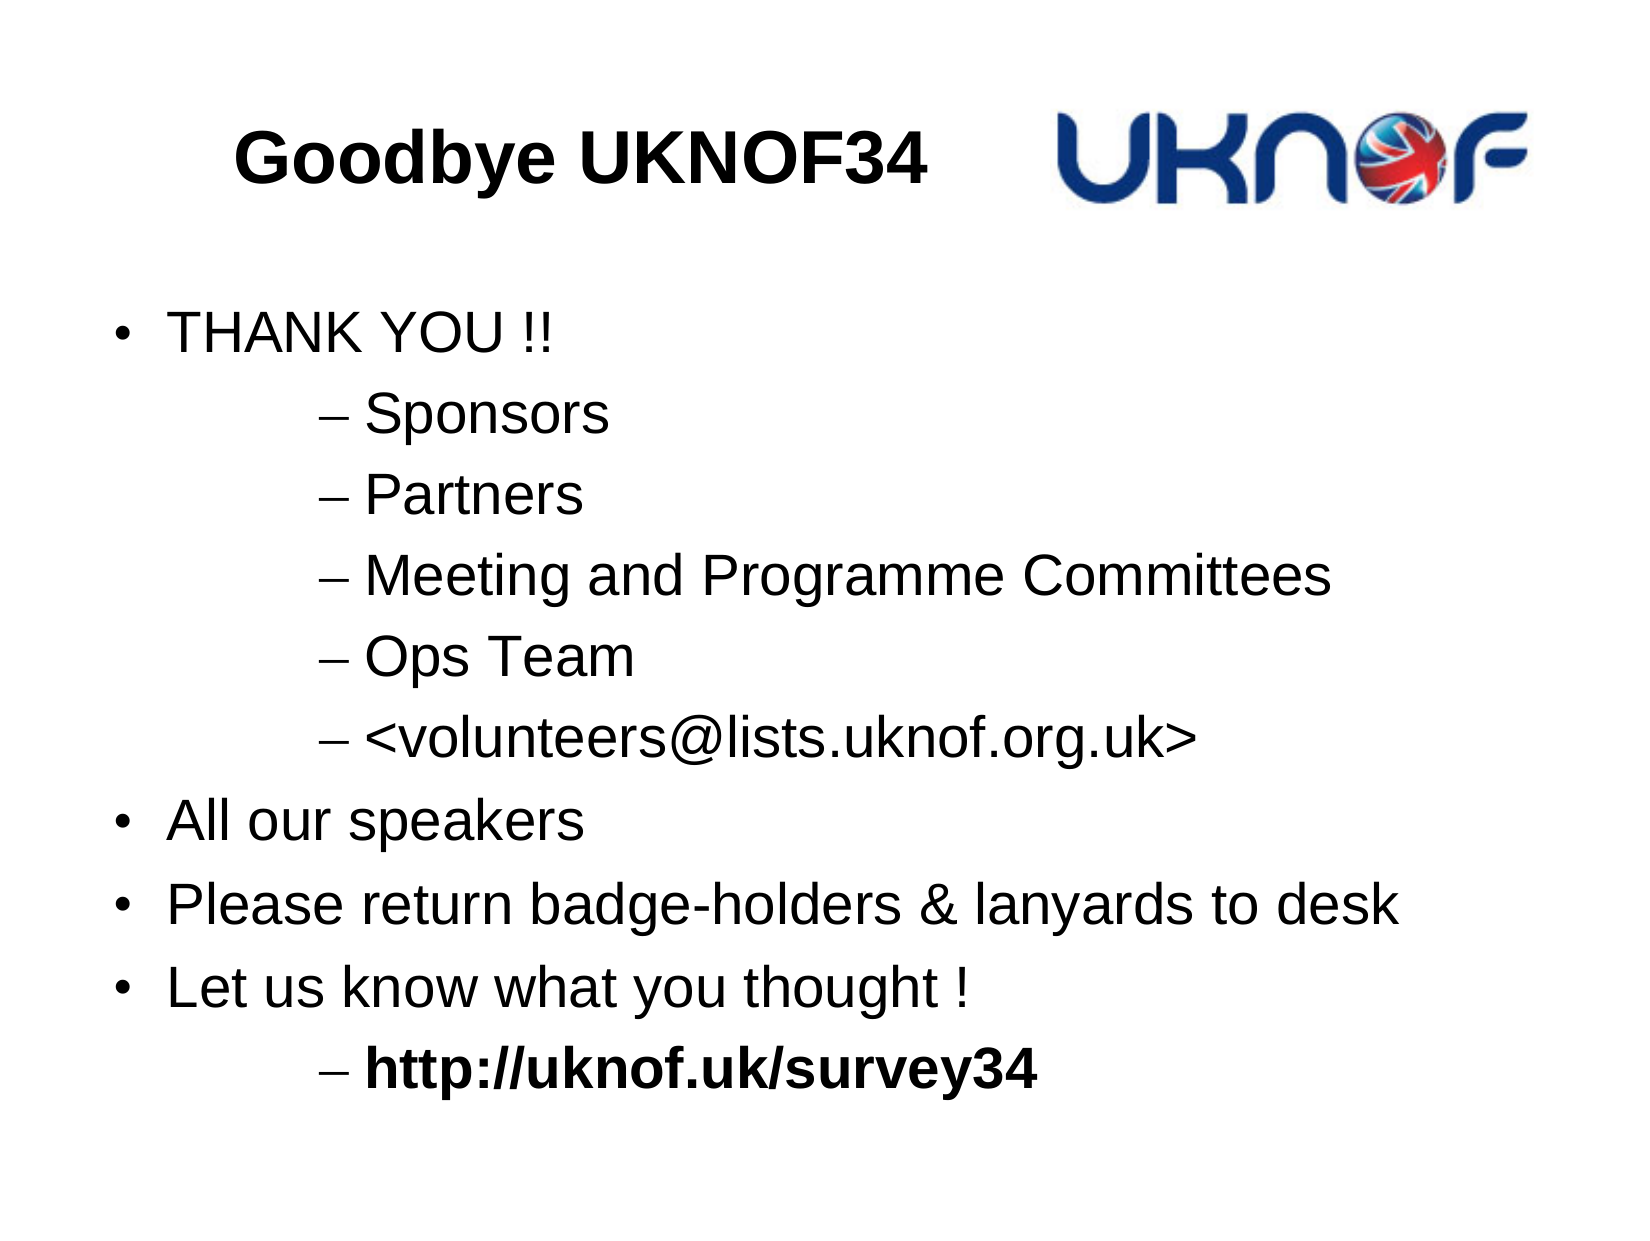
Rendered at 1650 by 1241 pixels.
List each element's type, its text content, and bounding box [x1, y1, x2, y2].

title Goodbye UKNOF34 [123, 37, 1013, 279]
list THANK YOU !! Sponsors Partners Meeting and Programme Committees Ops Team <volunteers@lists.uknof.org.uk> All our speakers Please return badge-holders & lanyards to desk Let us know what you thought ! http://uknof.uk/survey34 [112, 300, 1513, 1185]
picture [1050, 93, 1536, 225]
